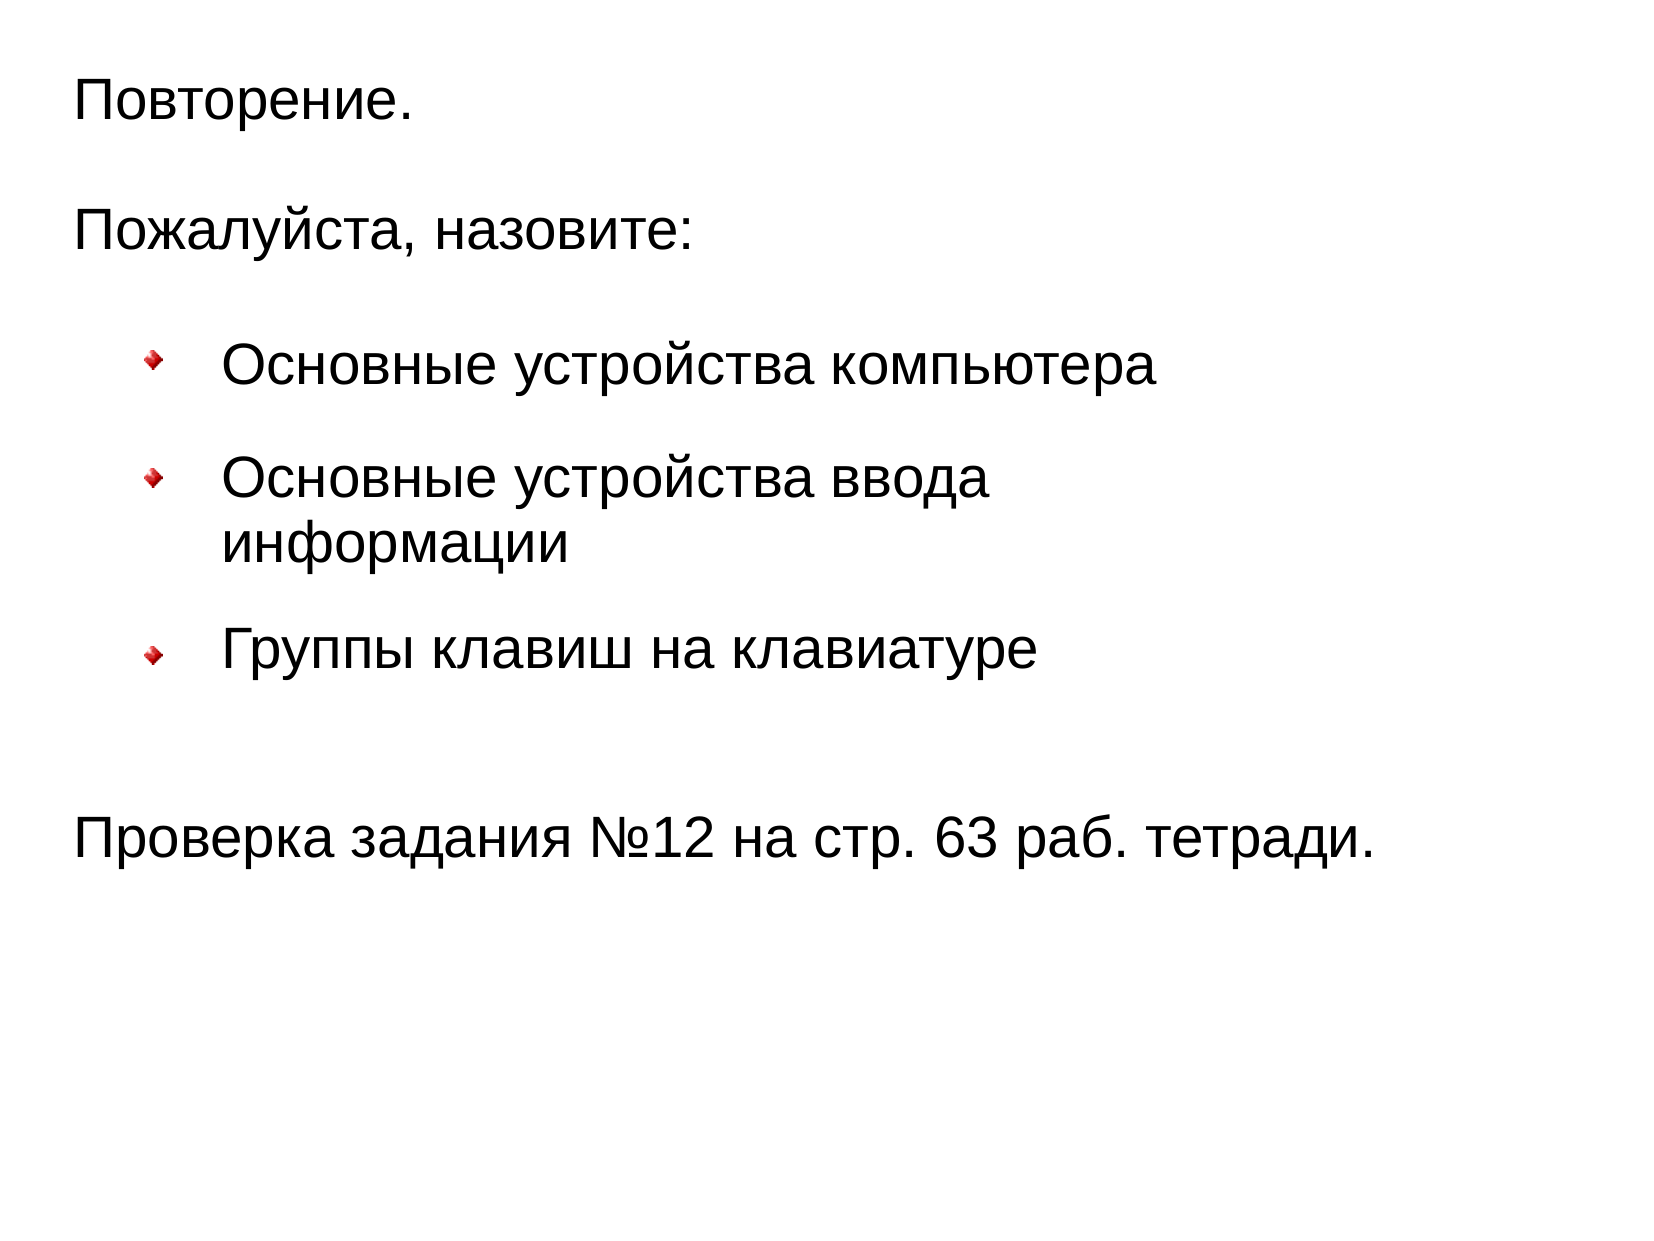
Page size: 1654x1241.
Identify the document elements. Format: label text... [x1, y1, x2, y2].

picture [144, 646, 163, 665]
text_box Группы клавиш на клавиатуре [206, 608, 1241, 688]
picture [144, 350, 163, 370]
text_box Основные устройства ввода информации [206, 437, 1241, 582]
text_box Повторение. Пожалуйста, назовите: [59, 59, 1595, 353]
text_box Проверка задания №12 на стр. 63 раб. тетради. [59, 797, 1595, 877]
picture [144, 468, 163, 488]
text_box Основные устройства компьютера [206, 324, 1241, 405]
